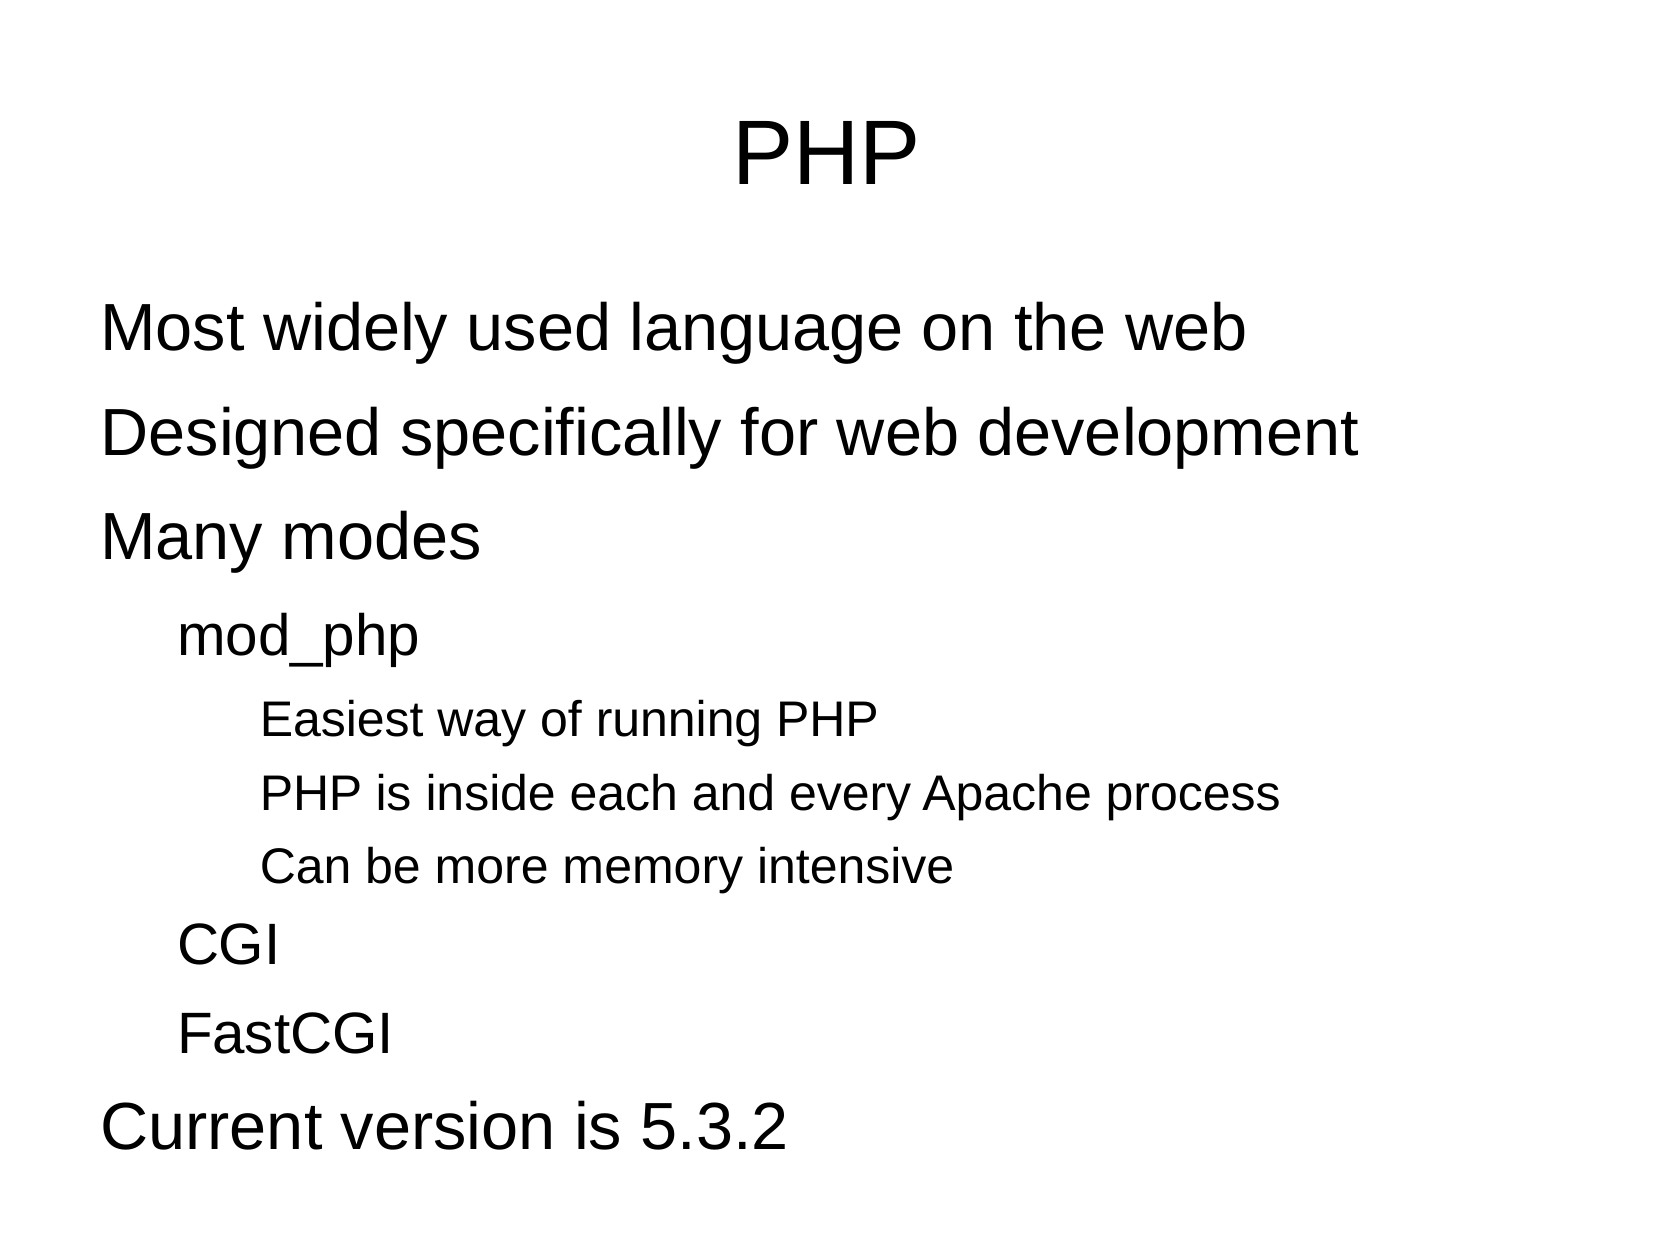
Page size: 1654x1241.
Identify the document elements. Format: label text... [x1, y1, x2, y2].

list Most widely used language on the web Designed specifically for web development Many modes mod_php Easiest way of running PHP PHP is inside each and every Apache process Can be more memory intensive CGI FastCGI Current version is 5.3.2 [82, 290, 1571, 1165]
title PHP [82, 56, 1571, 250]
